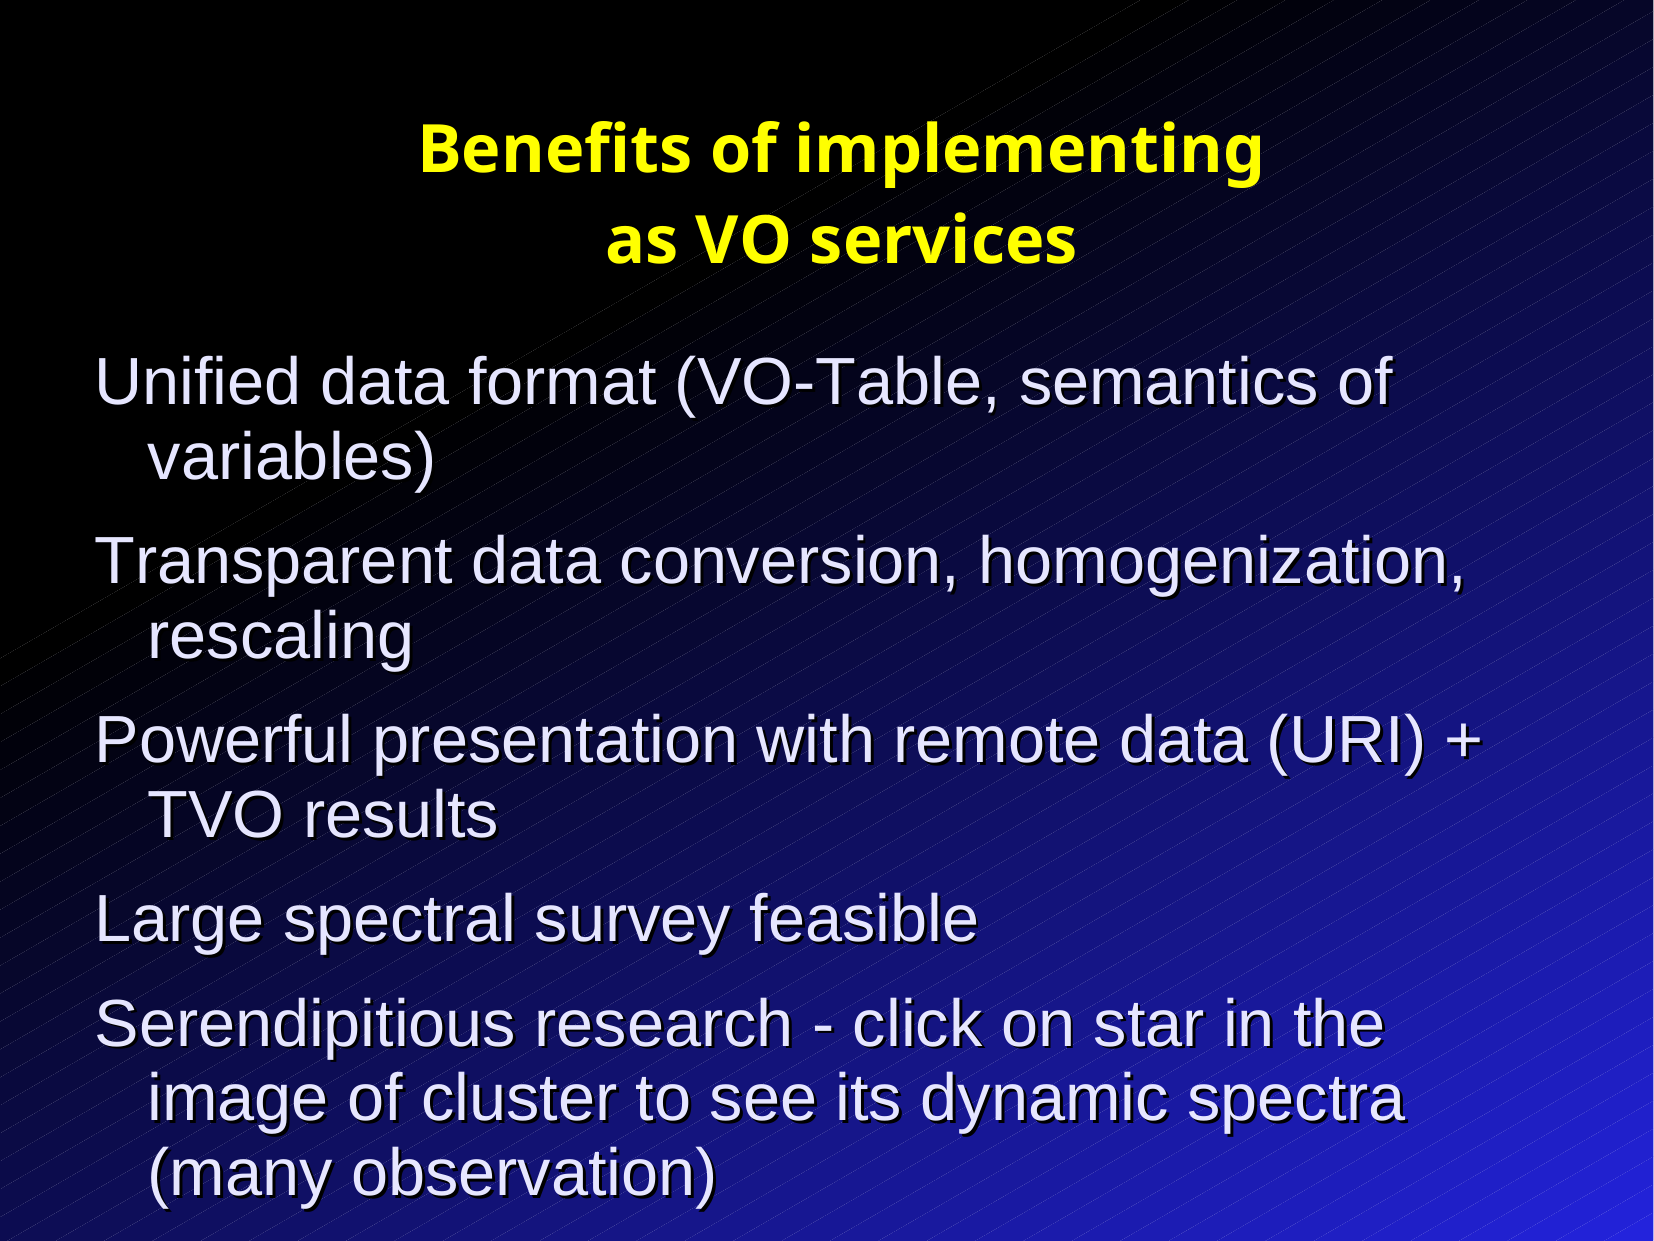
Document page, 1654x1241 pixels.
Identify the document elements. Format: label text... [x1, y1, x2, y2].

list Unified data format (VO-Table, semantics of variables) Transparent data conversion, homogenization, rescaling Powerful presentation with remote data (URI) + TVO results Large spectral survey feasible Serendipitious research - click on star in the image of cluster to see its dynamic spectra (many observation) [76, 344, 1565, 1241]
title Benefits of implementing as VO services [106, 88, 1595, 296]
